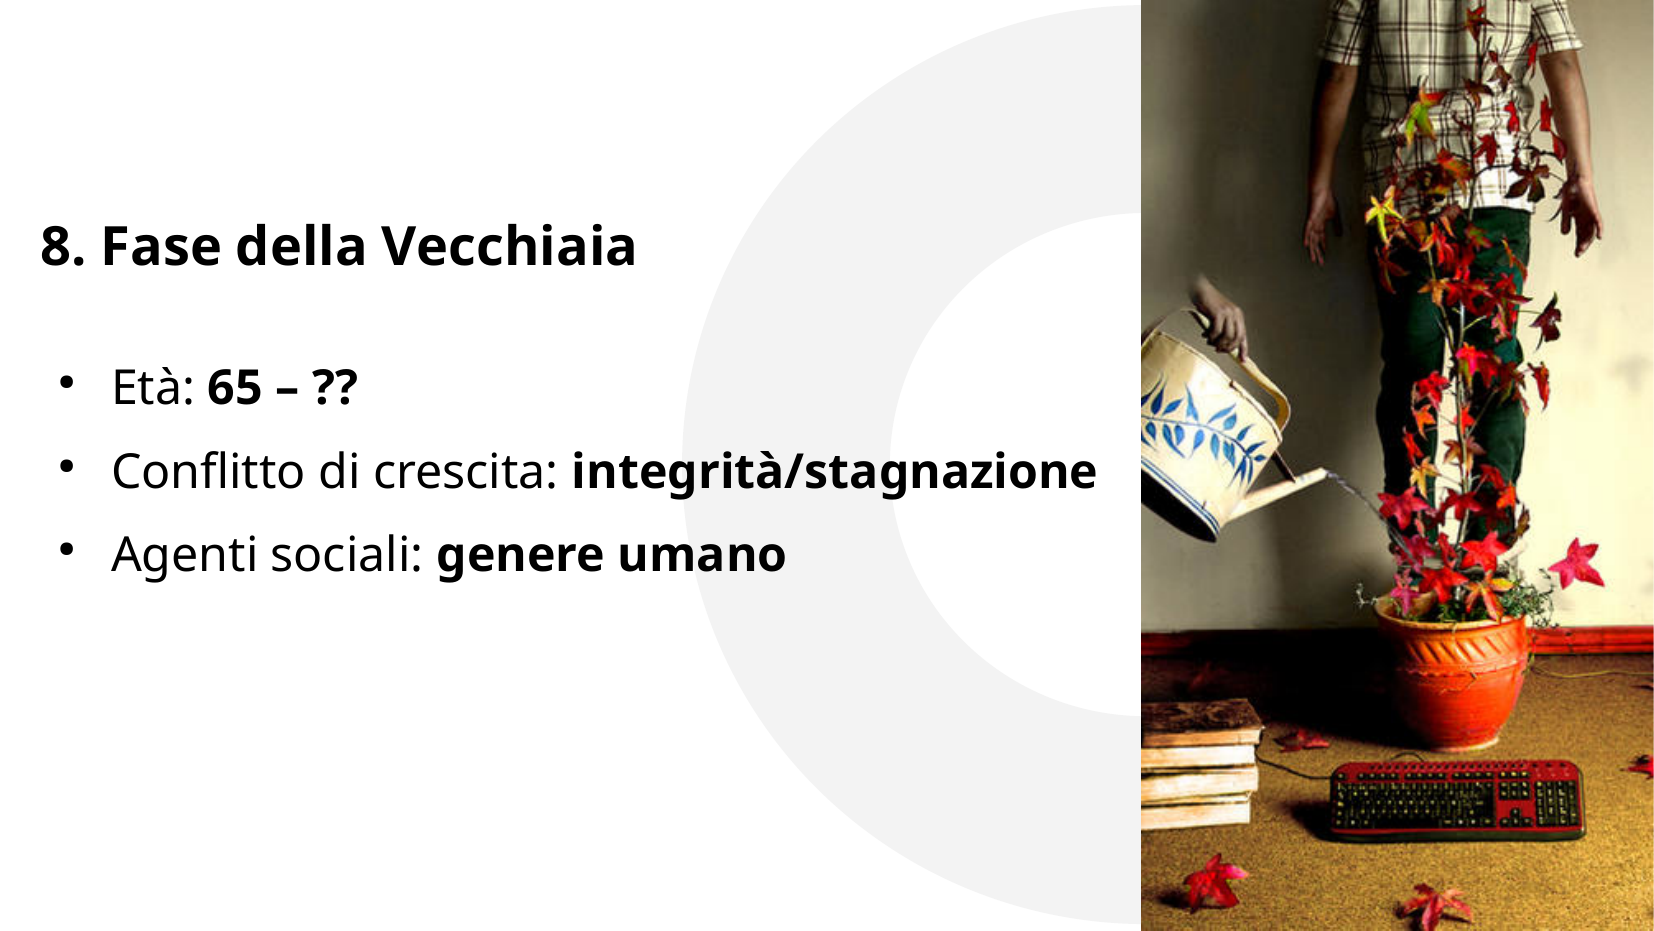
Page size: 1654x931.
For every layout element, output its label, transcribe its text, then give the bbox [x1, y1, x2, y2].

picture [1141, 0, 1654, 931]
list Età: 65 – ?? Conflitto di crescita: integrità/stagnazione Agenti sociali: genere umano [40, 357, 1123, 712]
title 8. Fase della Vecchiaia [40, 178, 897, 311]
